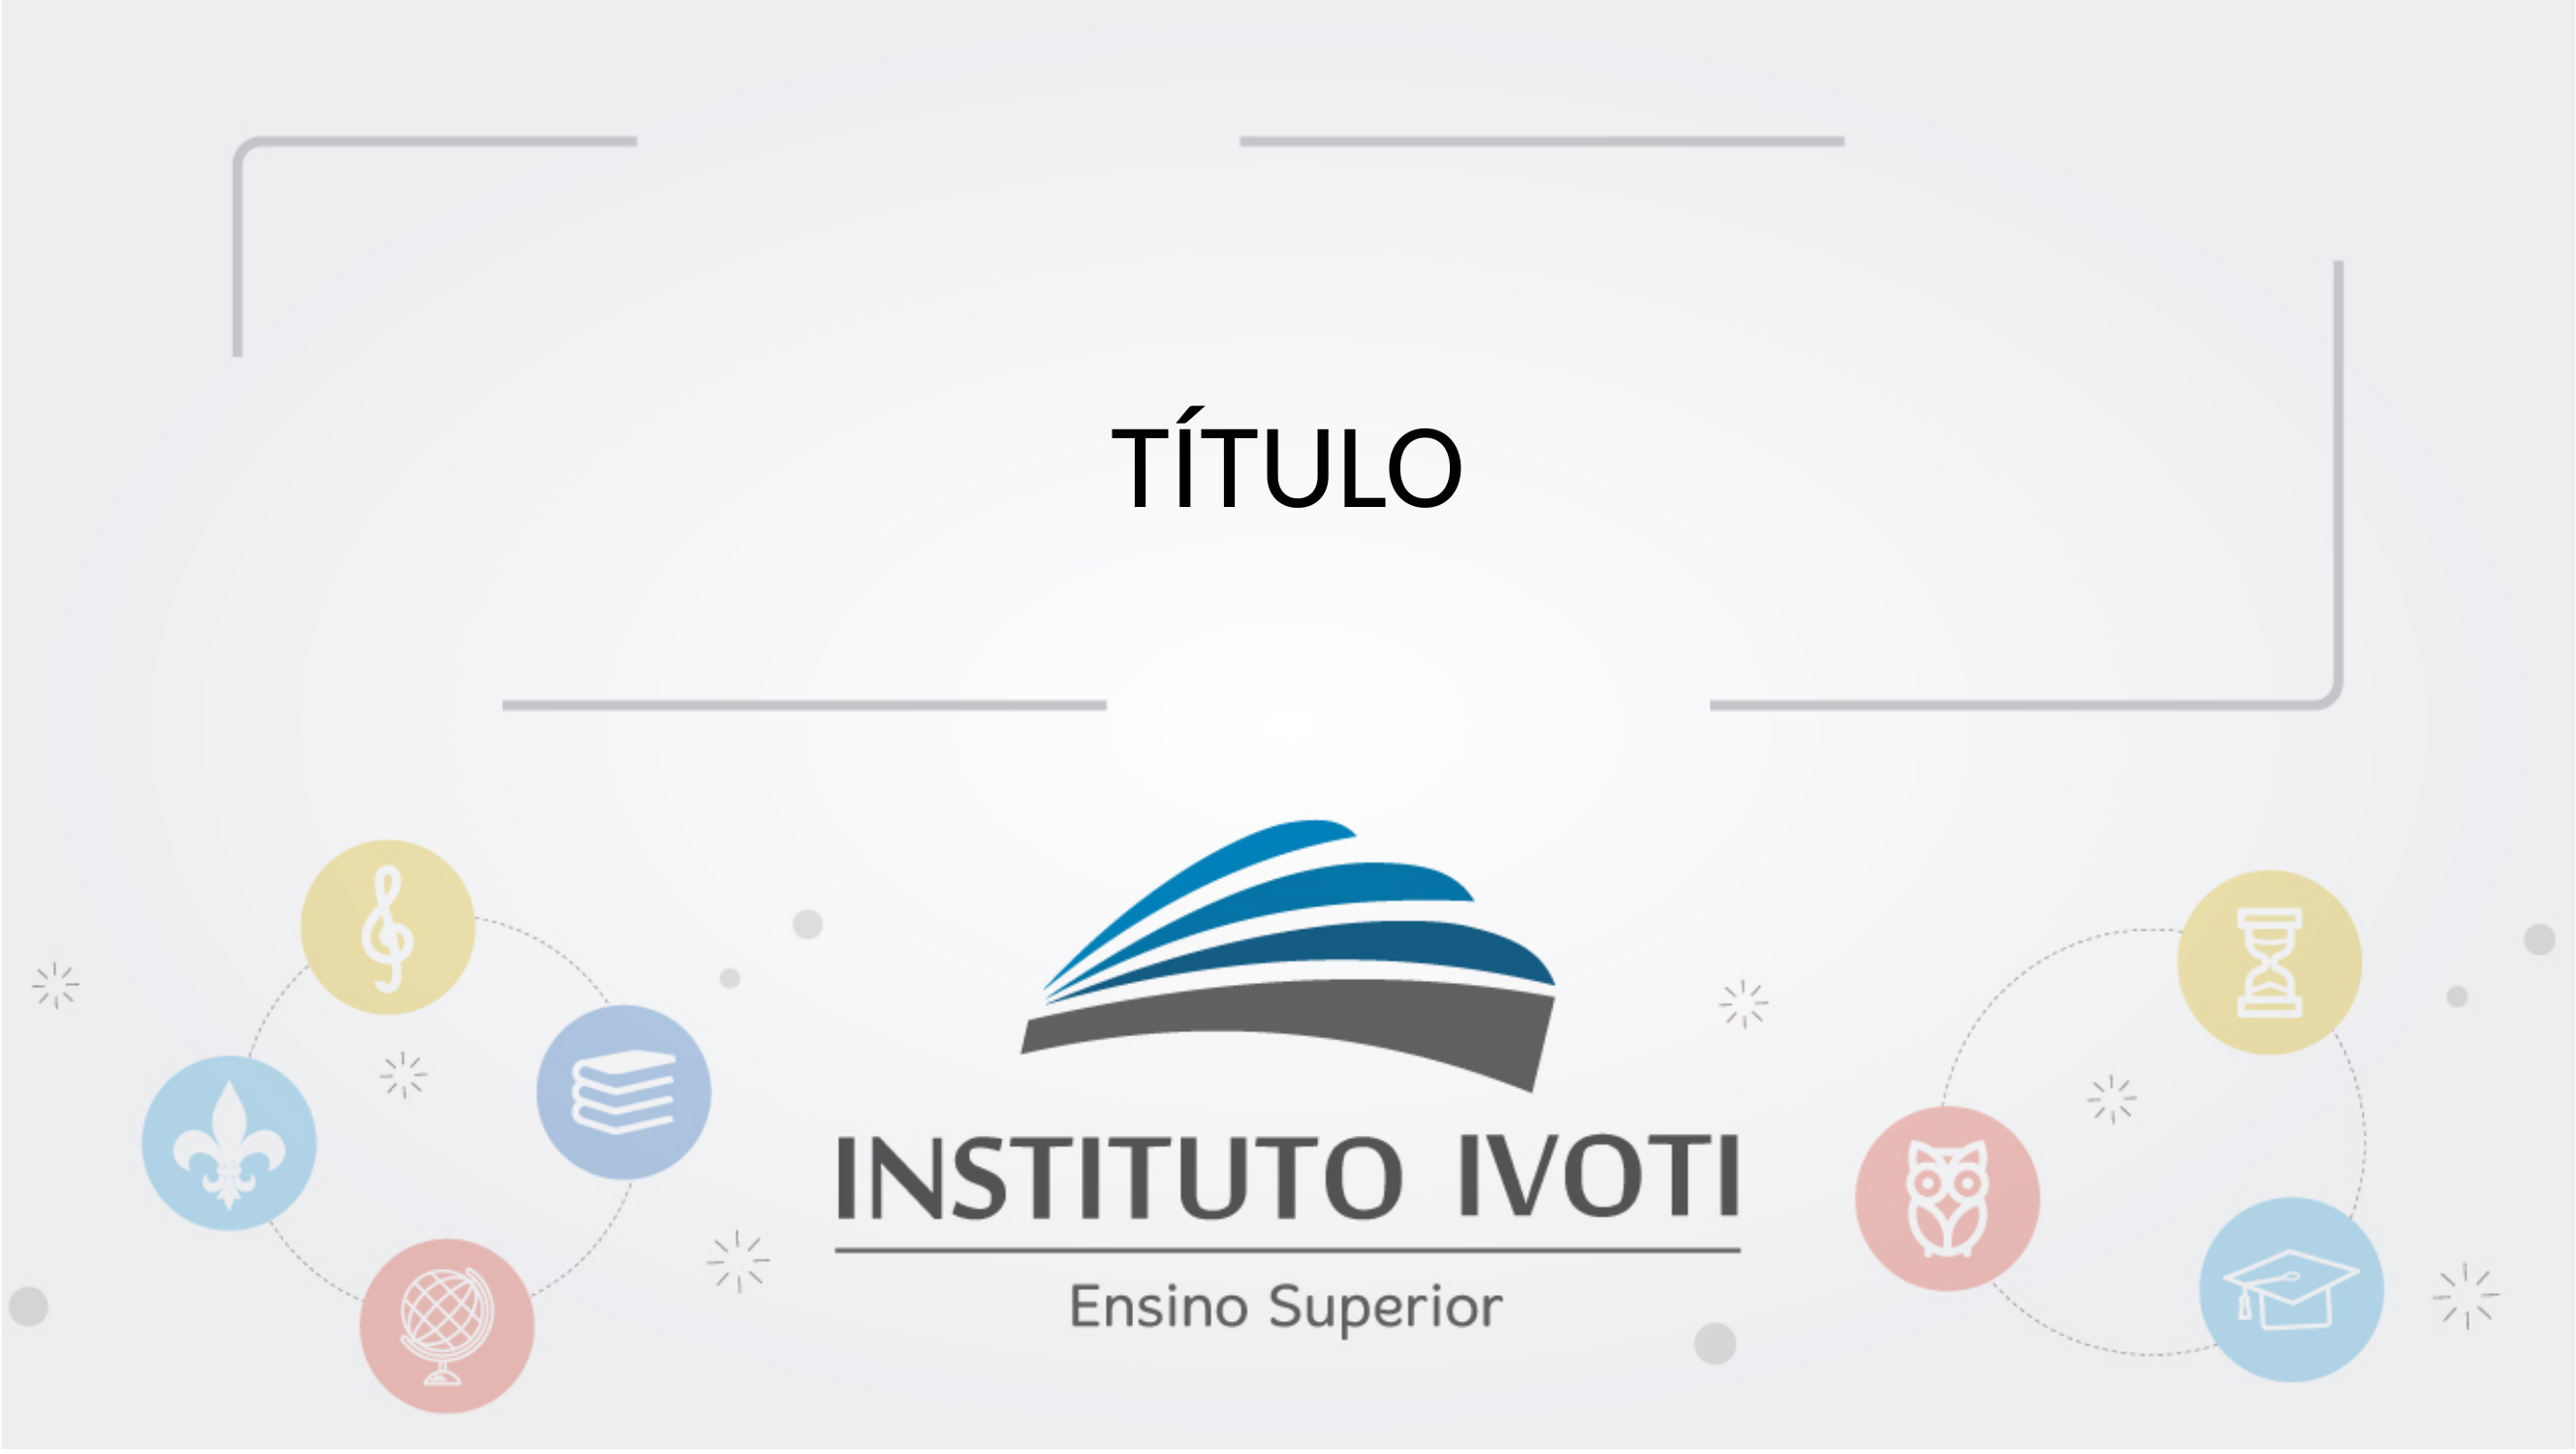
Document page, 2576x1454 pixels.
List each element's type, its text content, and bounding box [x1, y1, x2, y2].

picture [0, 0, 2576, 1449]
text_box TÍTULO [282, 209, 2296, 540]
